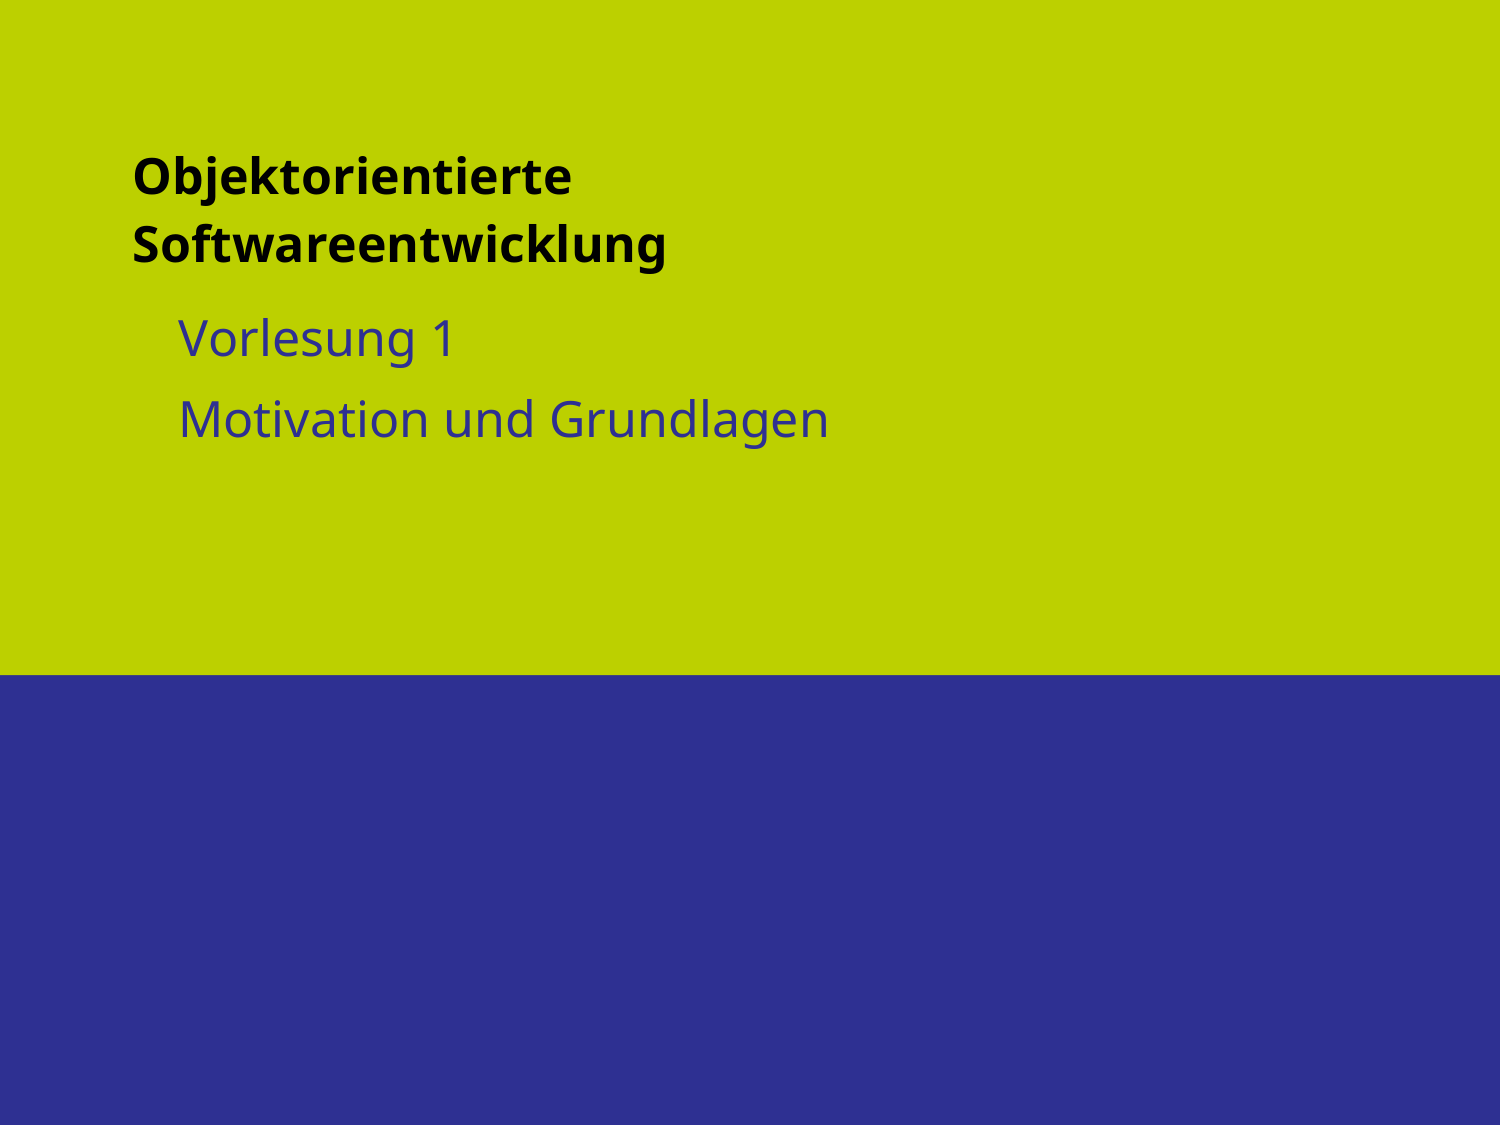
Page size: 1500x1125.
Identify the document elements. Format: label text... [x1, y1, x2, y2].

subtitle Vorlesung 1 Motivation und Grundlagen [88, 295, 1439, 591]
title Objektorientierte Softwareentwicklung [117, 110, 1038, 295]
